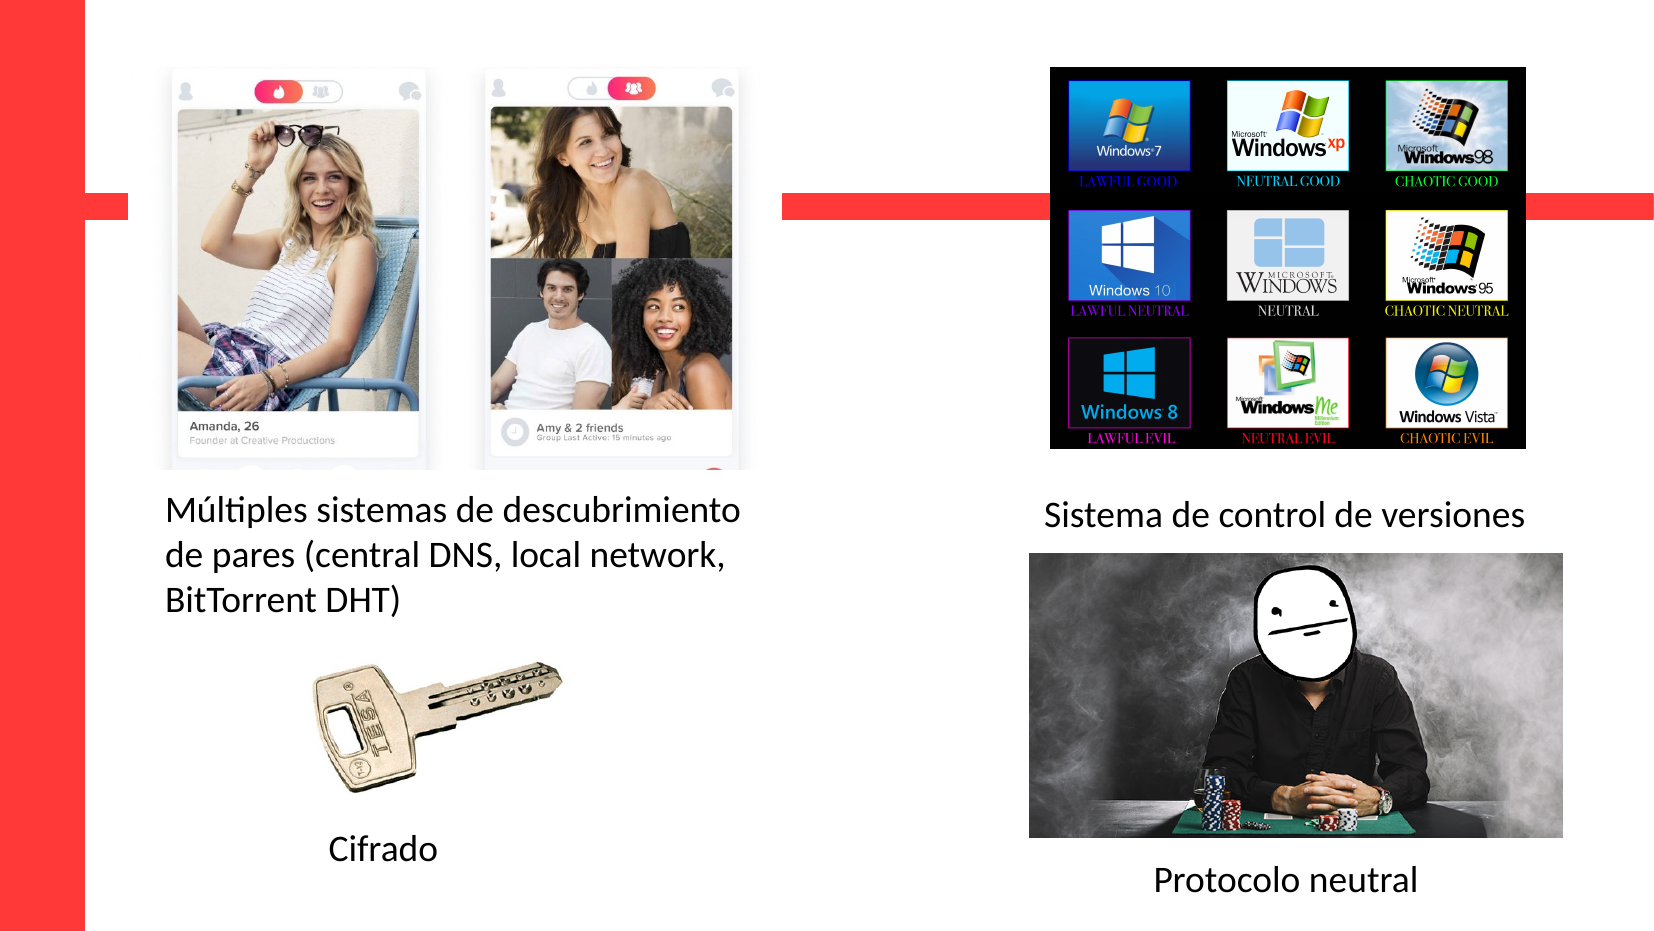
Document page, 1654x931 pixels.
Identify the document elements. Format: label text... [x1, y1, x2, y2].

text_box Múltiples sistemas de descubrimiento de pares (central DNS, local network, BitTorrent DHT) [150, 477, 782, 629]
picture [1050, 67, 1526, 449]
text_box Cifrado [313, 816, 455, 878]
picture [128, 67, 782, 470]
text_box Sistema de control de versiones [1029, 482, 1547, 543]
picture [298, 628, 573, 817]
picture [1029, 553, 1563, 838]
text_box Protocolo neutral [1138, 847, 1437, 909]
